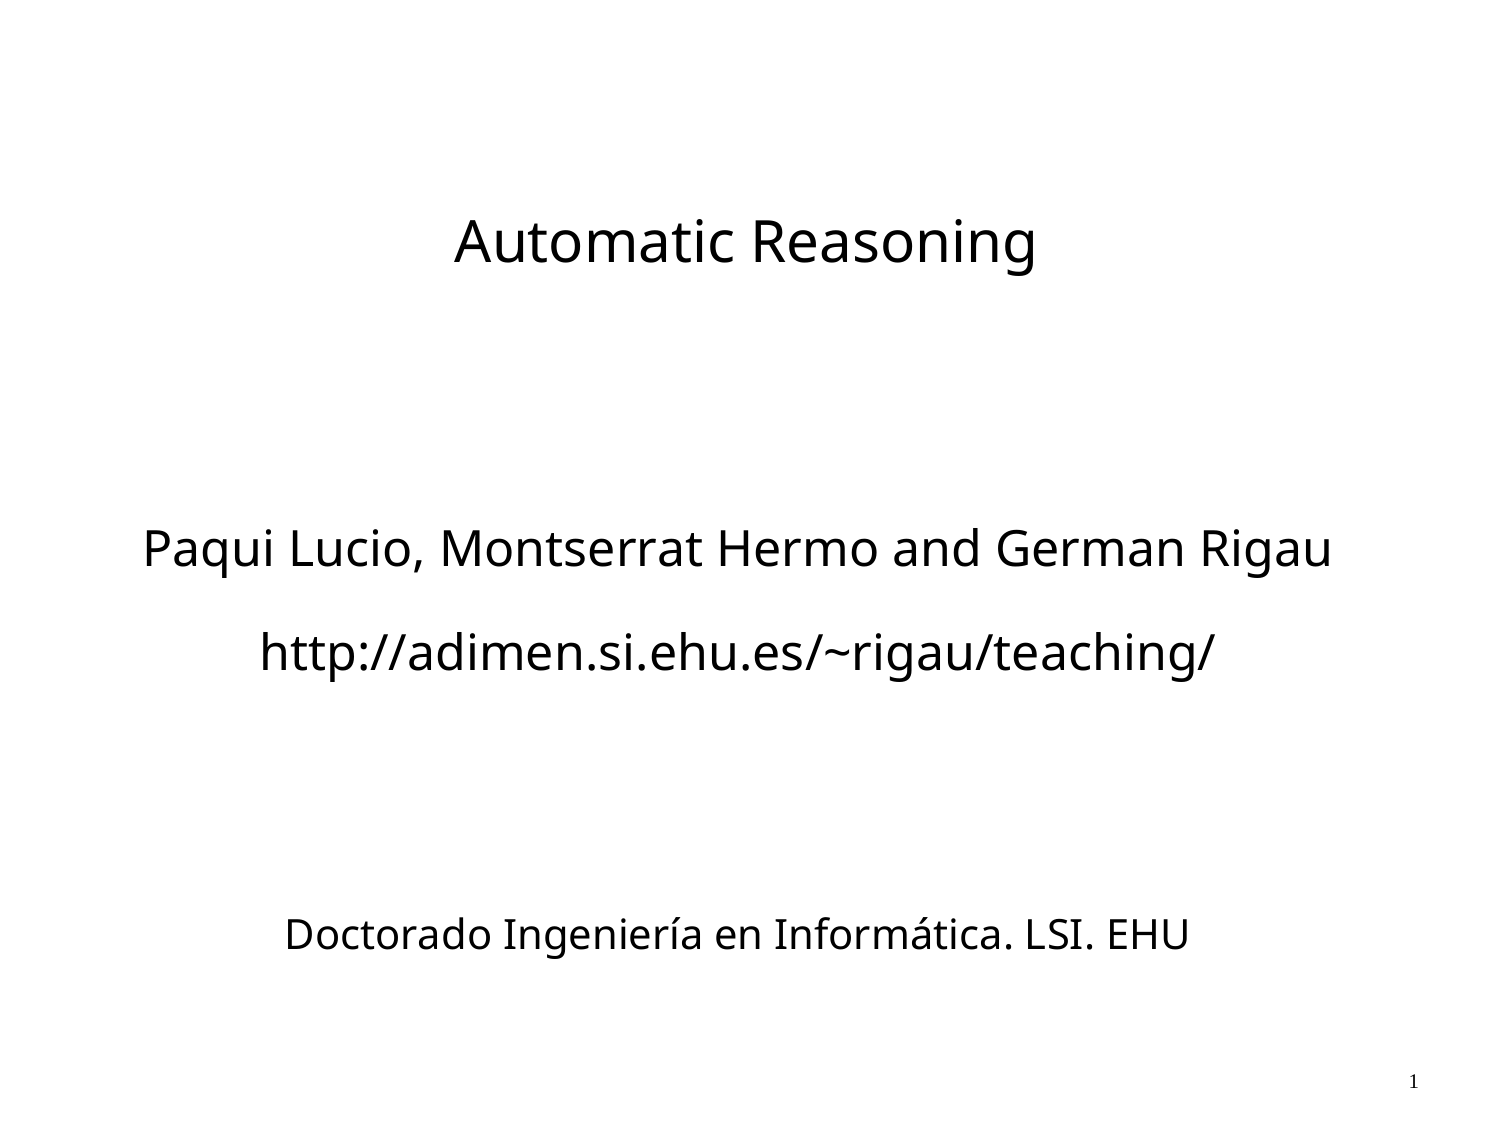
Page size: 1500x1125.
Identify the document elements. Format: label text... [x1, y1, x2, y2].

subtitle Paqui Lucio, Montserrat Hermo and German Rigau http://adimen.si.ehu.es/~rigau/teaching/ Doctorado Ingeniería en Informática. LSI. EHU [116, 418, 1360, 1082]
title Automatic Reasoning [109, 141, 1385, 337]
